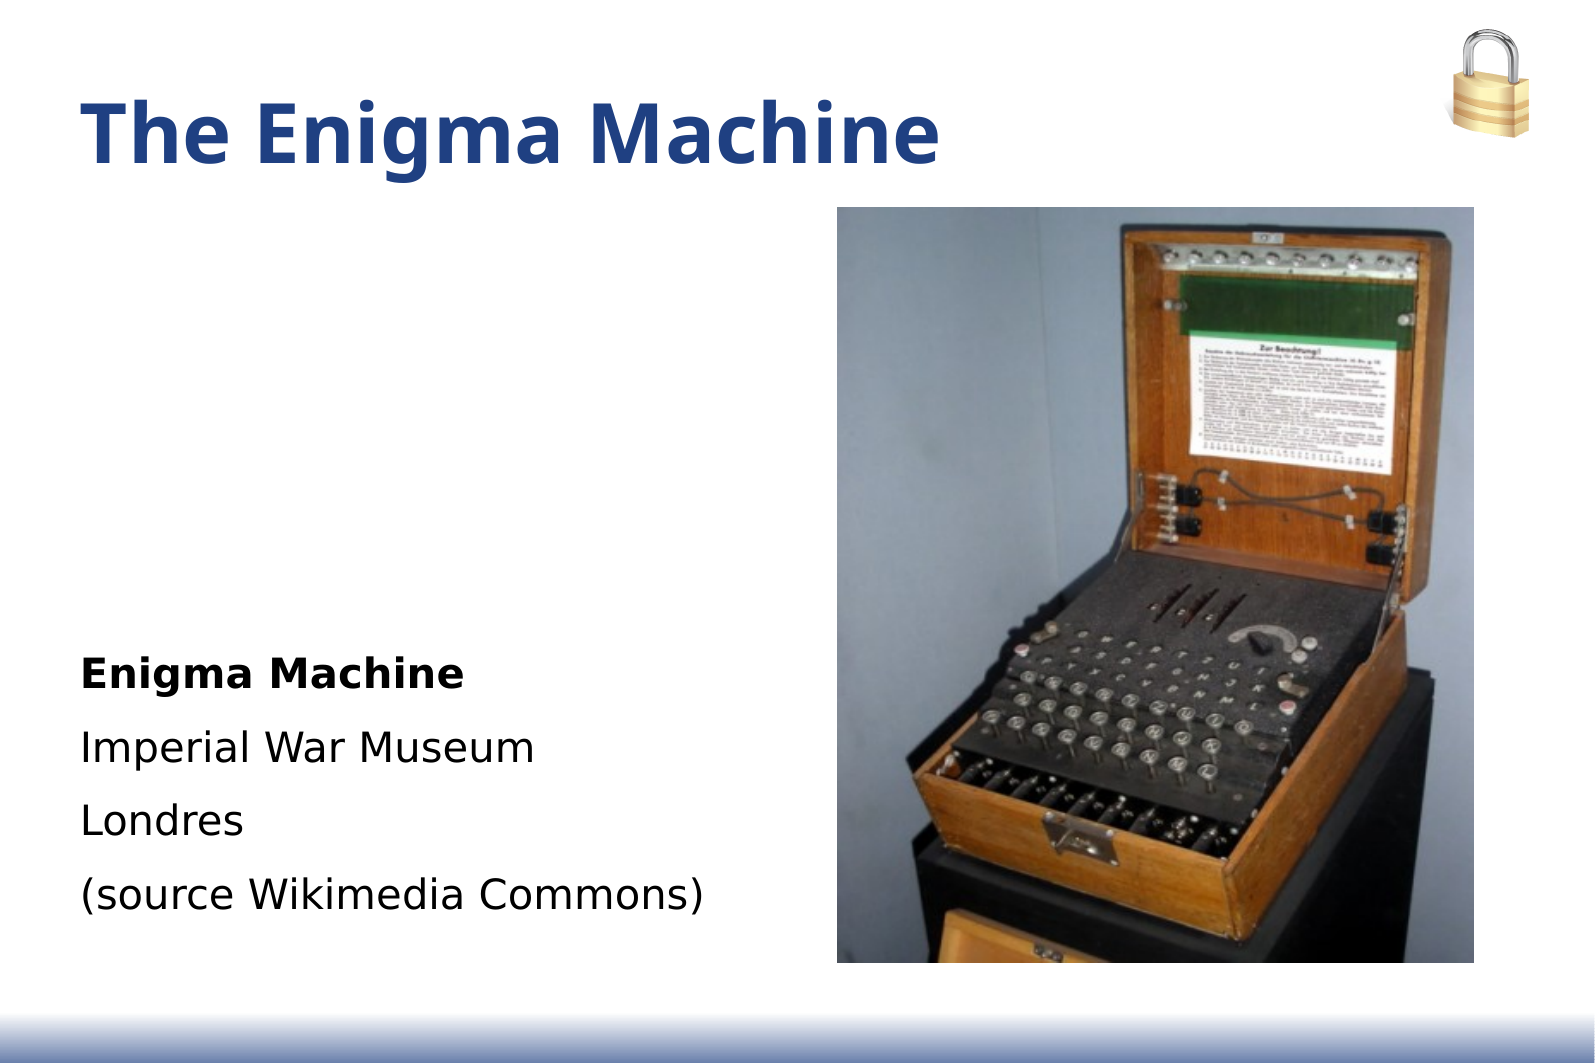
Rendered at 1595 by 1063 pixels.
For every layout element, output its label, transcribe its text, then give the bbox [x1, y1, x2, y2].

picture [1423, 25, 1555, 142]
list Enigma Machine Imperial War Museum Londres (source Wikimedia Commons) [79, 607, 798, 962]
title The Enigma Machine [79, 42, 1515, 220]
picture [837, 207, 1474, 963]
